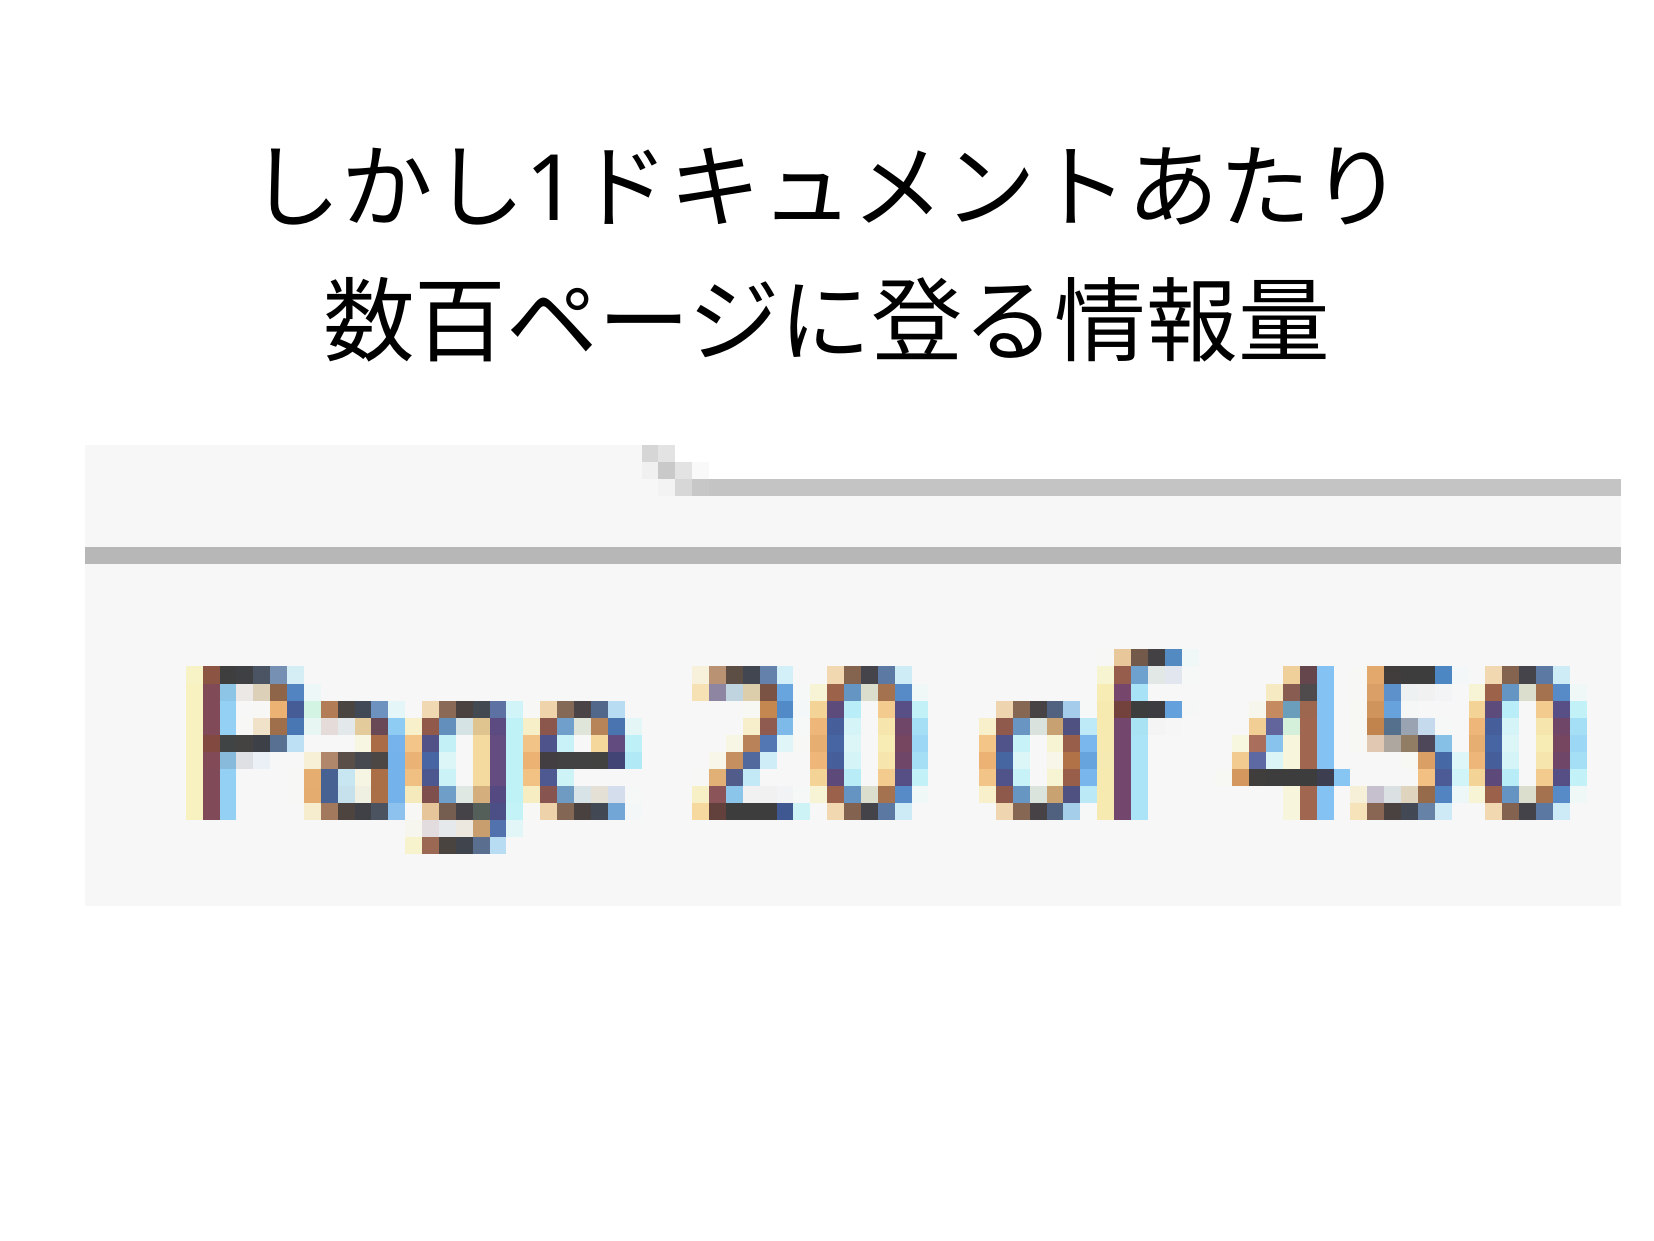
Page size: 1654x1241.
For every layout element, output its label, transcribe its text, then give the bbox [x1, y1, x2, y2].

title しかし1ドキュメントあたり 数百ページに登る情報量 [82, 50, 1571, 446]
picture [85, 445, 1621, 906]
